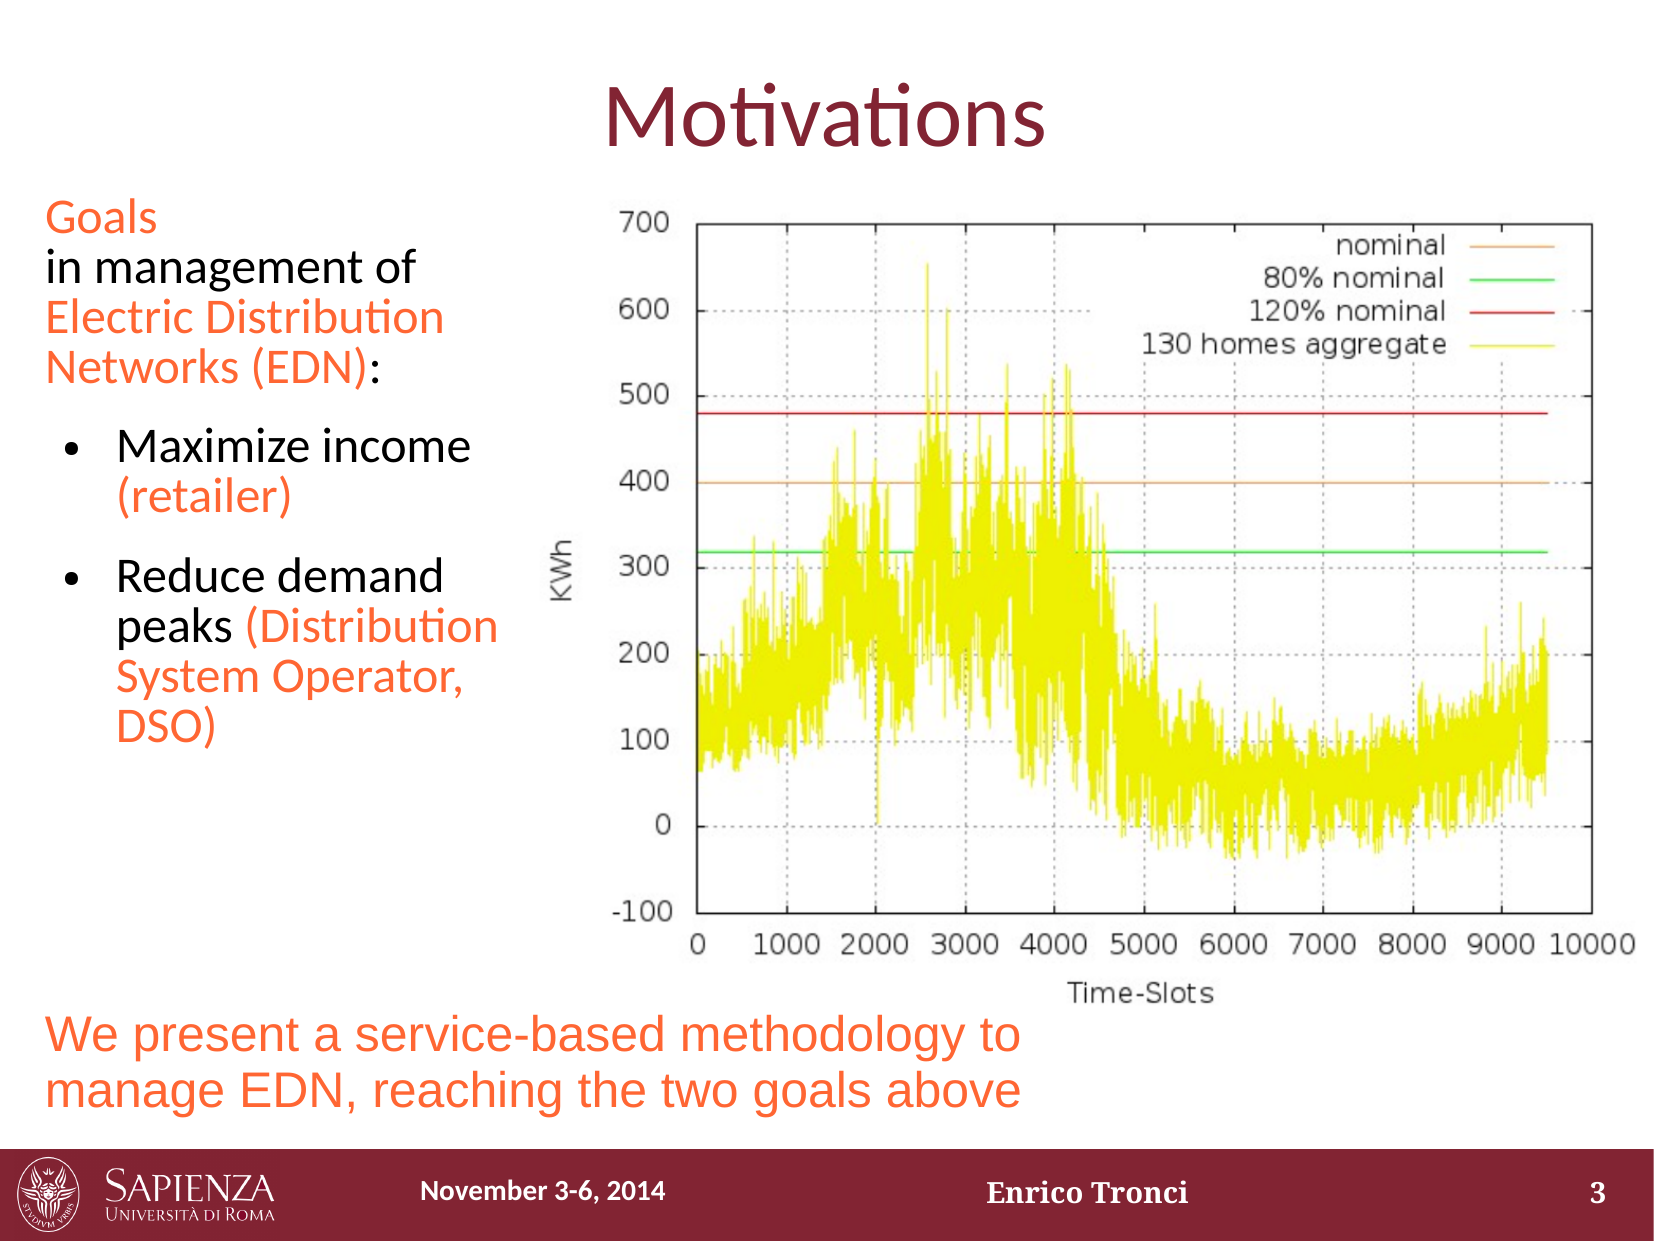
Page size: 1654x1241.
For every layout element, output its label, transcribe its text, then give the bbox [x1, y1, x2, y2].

title Motivations [45, 19, 1606, 198]
list Goals in management of Electric Distribution Networks (EDN): Maximize income (retailer) Reduce demand peaks (Distribution System Operator, DSO) [45, 195, 571, 998]
text_box We present a service-based methodology to manage EDN, reaching the two goals above [30, 998, 1186, 1127]
picture [571, 198, 1647, 1019]
picture [14, 1149, 280, 1241]
